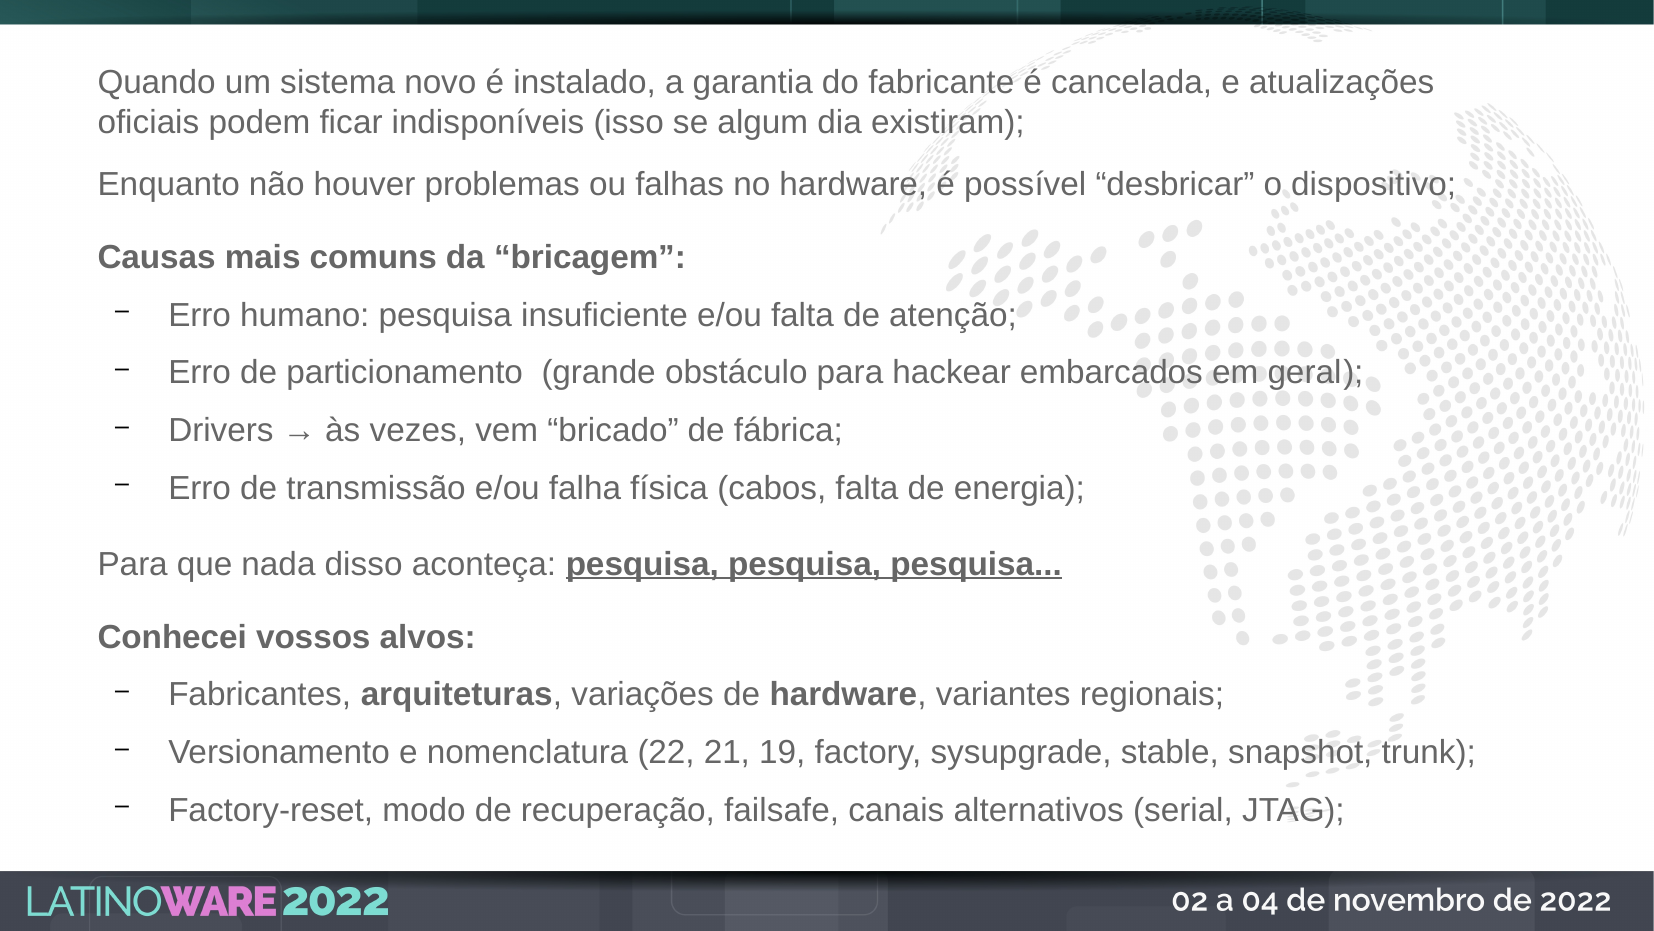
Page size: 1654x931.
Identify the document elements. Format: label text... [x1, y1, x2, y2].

picture [0, 0, 1654, 931]
text_box Quando um sistema novo é instalado, a garantia do fabricante é cancelada, e atualizações oficiais podem ficar indisponíveis (isso se algum dia existiram); Enquanto não houver problemas ou falhas no hardware, é possível “desbricar” o dispositivo; Causas mais comuns da “bricagem”: Erro humano: pesquisa insuficiente e/ou falta de atenção; Erro de particionamento (grande obstáculo para hackear embarcados em geral); Drivers → às vezes, vem “bricado” de fábrica; Erro de transmissão e/ou falha física (cabos, falta de energia); Para que nada disso aconteça: pesquisa, pesquisa, pesquisa... Conhecei vossos alvos: Fabricantes, arquiteturas, variações de hardware, variantes regionais; Versionamento e nomenclatura (22, 21, 19, factory, sysupgrade, stable, snapshot, trunk); Factory-reset, modo de recuperação, failsafe, canais alternativos (serial, JTAG); [11, 53, 1506, 857]
